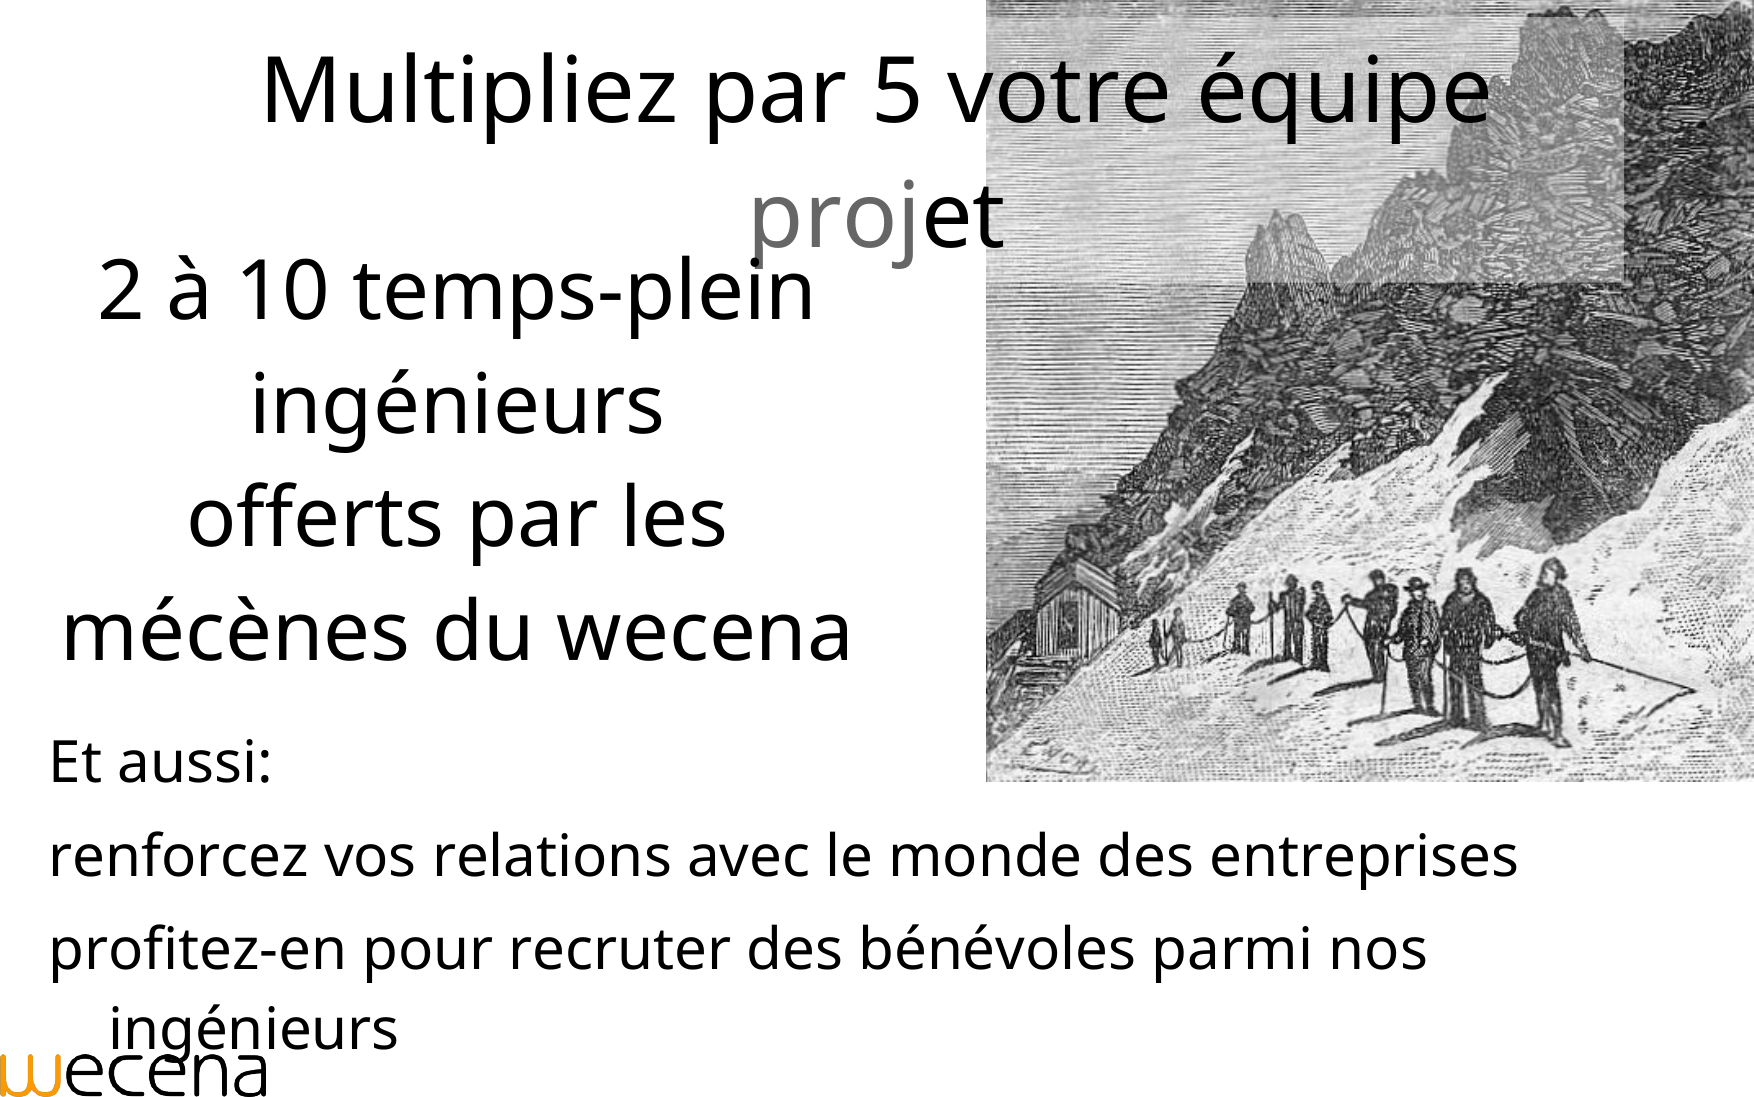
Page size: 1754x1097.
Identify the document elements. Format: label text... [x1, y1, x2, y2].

title Multipliez par 5 votre équipe projet [129, 69, 1625, 231]
text_box 2 à 10 temps-plein ingénieurs offerts par les mécènes du wecena [0, 177, 916, 739]
picture [0, 1054, 266, 1097]
picture [986, 0, 1754, 782]
list Et aussi: renforcez vos relations avec le monde des entreprises profitez-en pour recruter des bénévoles parmi nos ingénieurs [33, 712, 1706, 1036]
